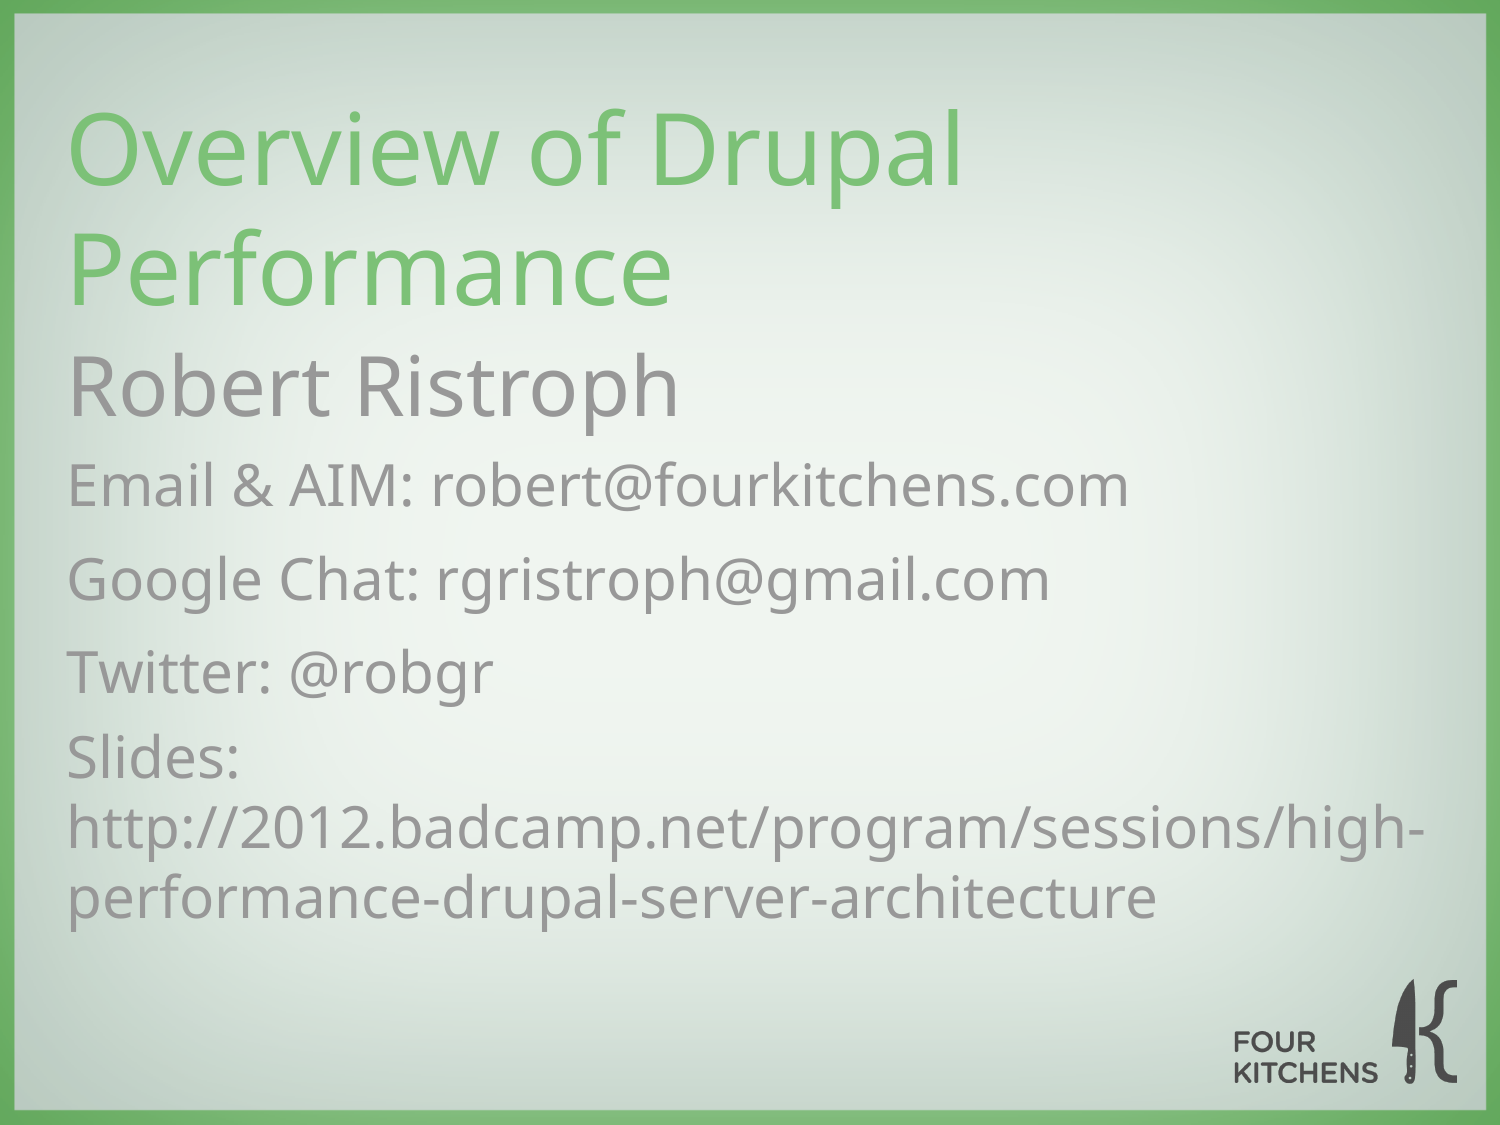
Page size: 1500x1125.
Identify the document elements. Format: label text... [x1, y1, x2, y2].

text_box Robert Ristroph Email & AIM: robert@fourkitchens.com Google Chat: rgristroph@gmail.com Twitter: @robgr Slides: http://2012.badcamp.net/program/sessions/high-performance-drupal-server-architecture [51, 326, 1459, 1117]
picture [0, 0, 1500, 1125]
title Overview of Drupal Performance [50, 78, 1457, 334]
